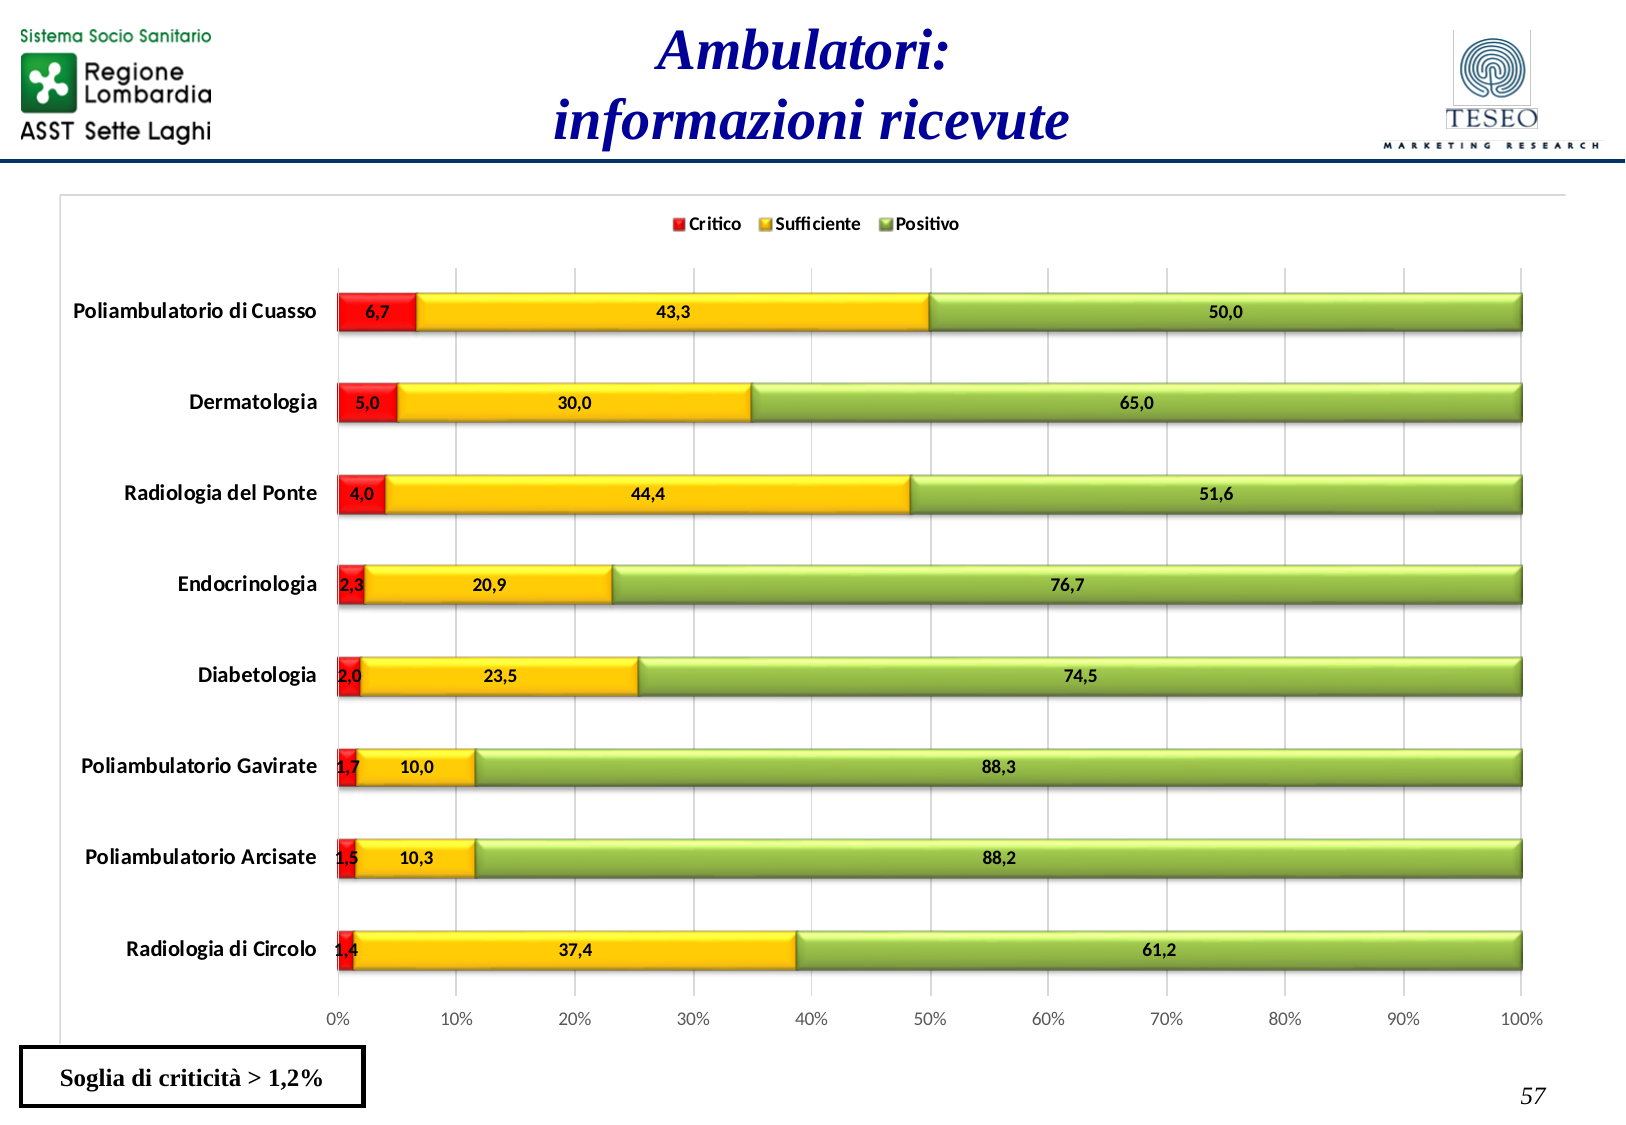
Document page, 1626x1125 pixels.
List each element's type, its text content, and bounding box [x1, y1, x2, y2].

text_box Ambulatori: informazioni ricevute [268, 19, 1356, 144]
picture [1381, 30, 1604, 149]
picture [59, 194, 1566, 1044]
picture [21, 26, 211, 148]
text_box Soglia di criticità > 1,2% [21, 1046, 364, 1106]
